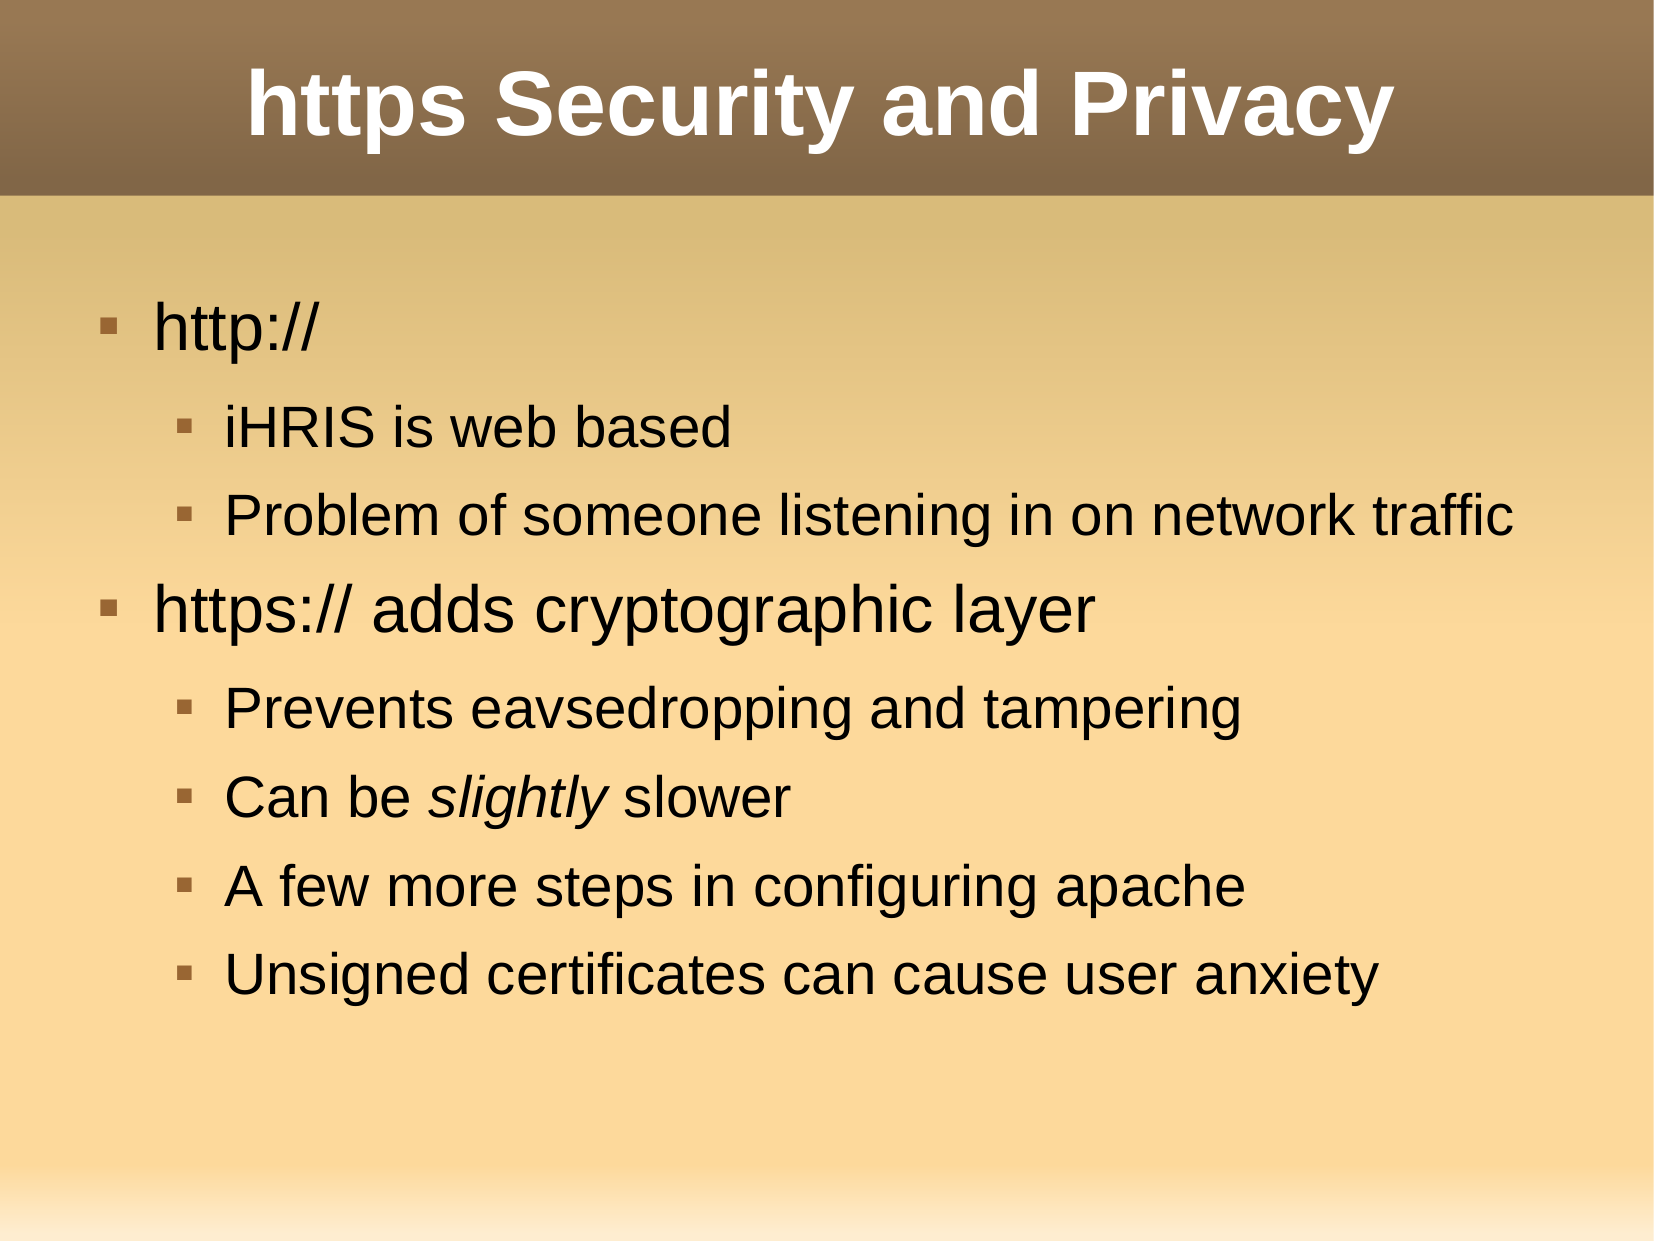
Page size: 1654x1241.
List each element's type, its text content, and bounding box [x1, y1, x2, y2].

list http:// iHRIS is web based Problem of someone listening in on network traffic https:// adds cryptographic layer Prevents eavsedropping and tampering Can be slightly slower A few more steps in configuring apache Unsigned certificates can cause user anxiety [82, 290, 1571, 1096]
title https Security and Privacy [76, 7, 1565, 200]
picture [0, 0, 1654, 1241]
